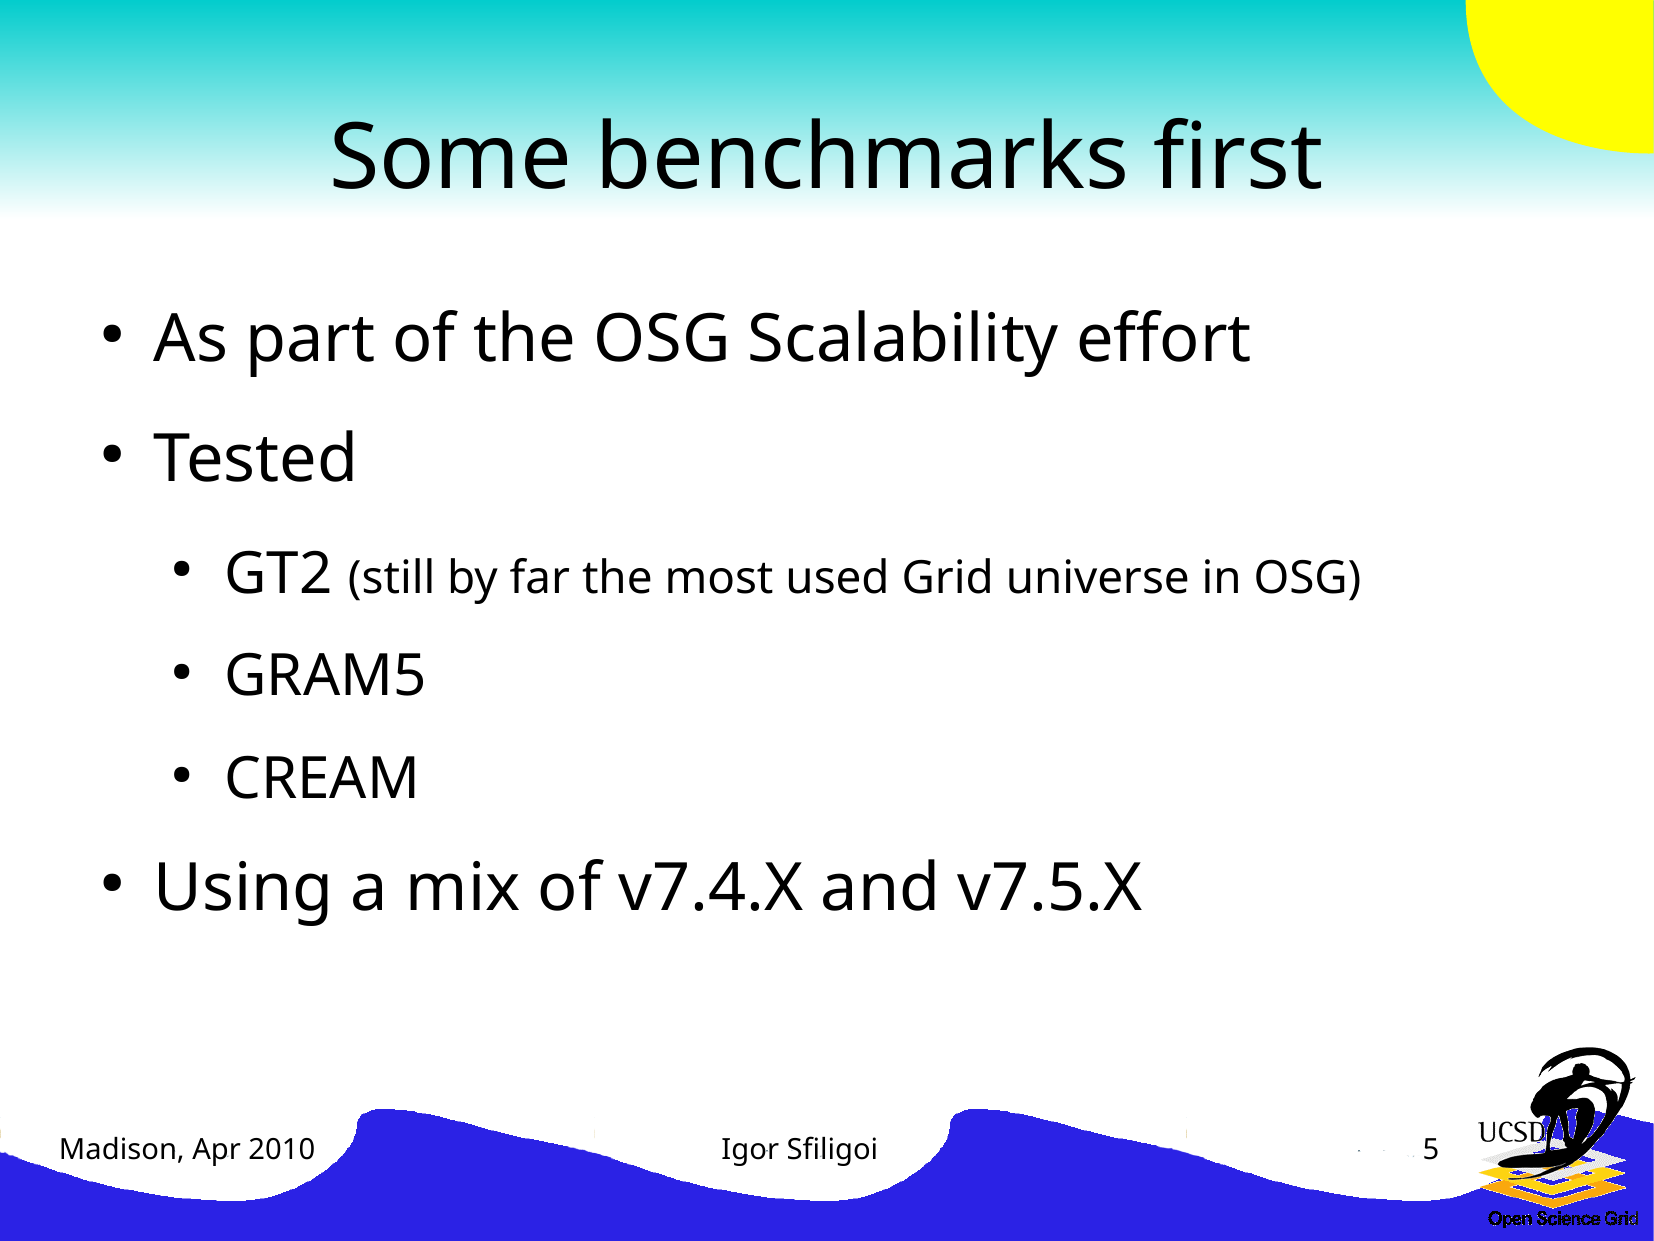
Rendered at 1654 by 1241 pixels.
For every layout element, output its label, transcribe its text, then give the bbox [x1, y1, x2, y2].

list As part of the OSG Scalability effort Tested GT2 (still by far the most used Grid universe in OSG) GRAM5 CREAM Using a mix of v7.4.X and v7.5.X [82, 290, 1571, 1109]
picture [0, 1047, 1654, 1241]
title Some benchmarks first [82, 56, 1571, 250]
